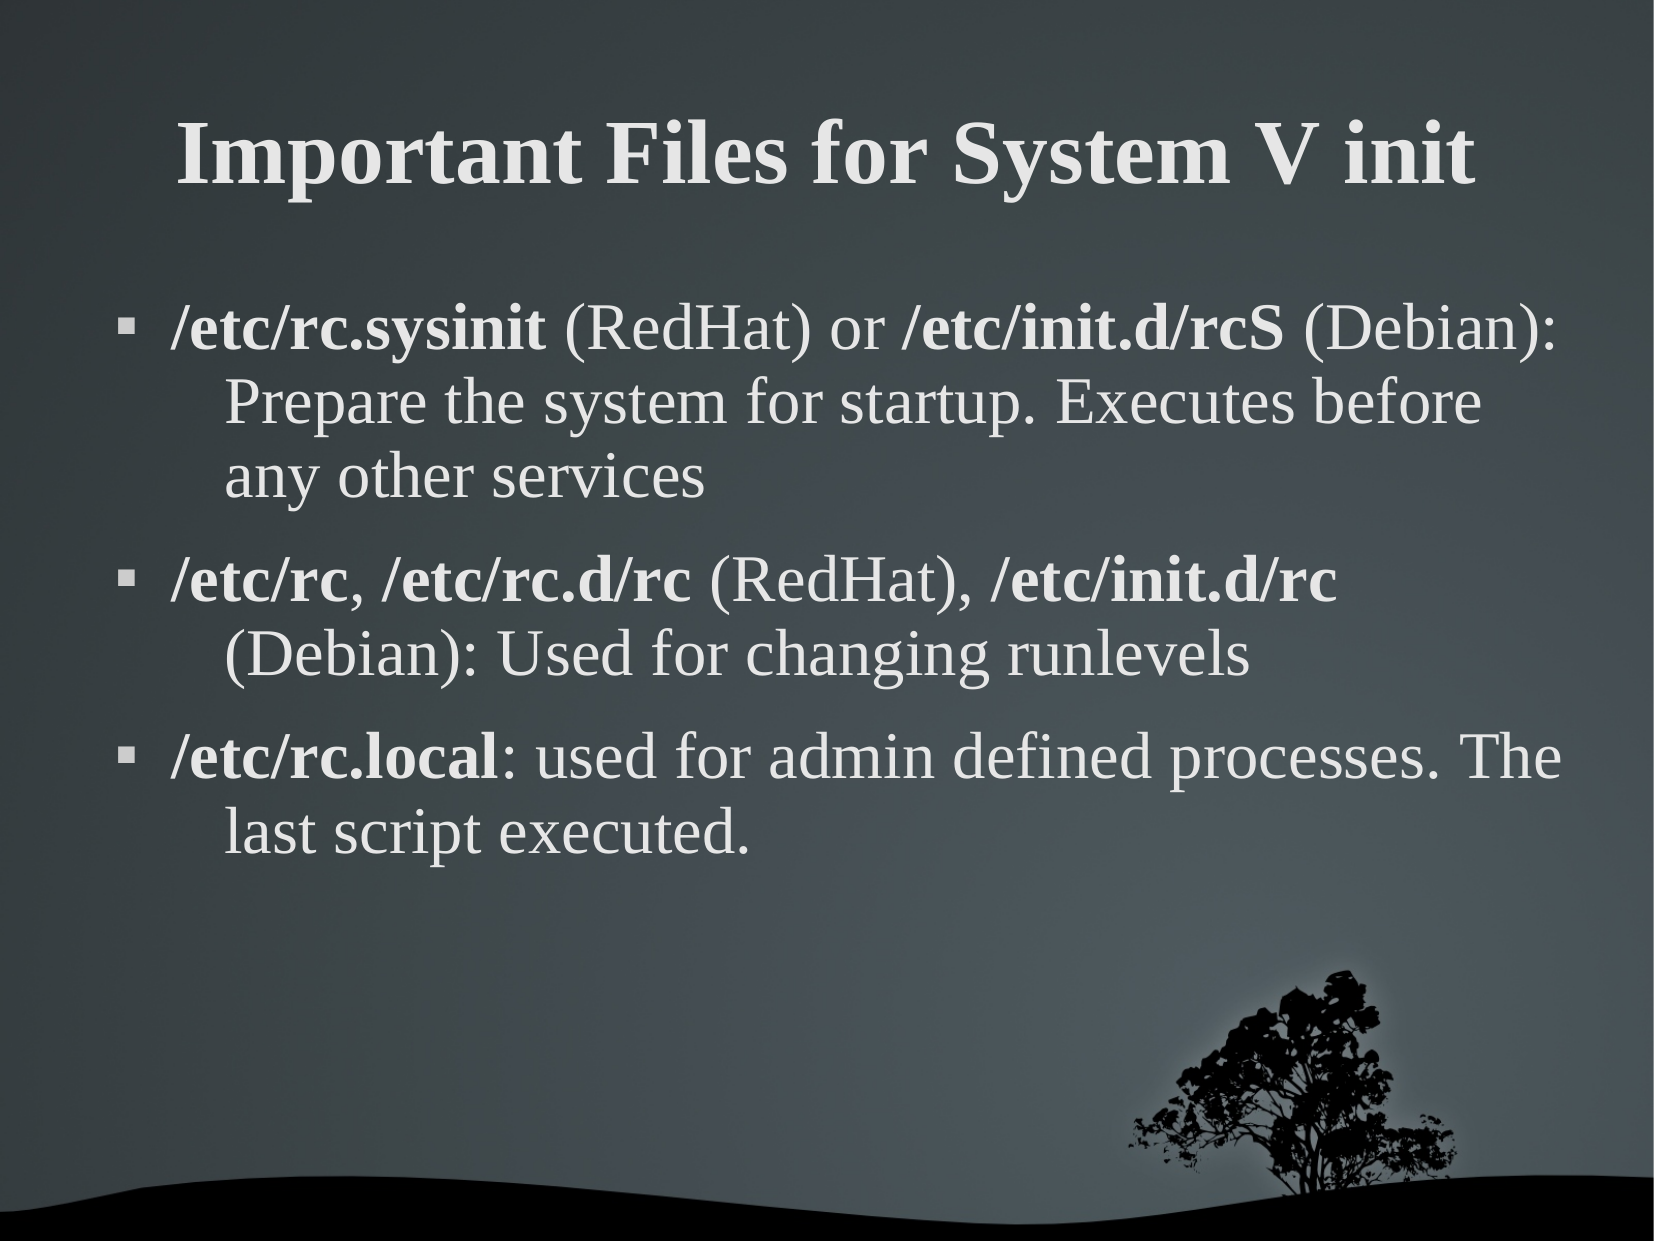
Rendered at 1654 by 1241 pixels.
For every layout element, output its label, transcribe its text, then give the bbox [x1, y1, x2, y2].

list /etc/rc.sysinit (RedHat) or /etc/init.d/rcS (Debian): Prepare the system for startup. Executes before any other services /etc/rc, /etc/rc.d/rc (RedHat), /etc/init.d/rc (Debian): Used for changing runlevels /etc/rc.local: used for admin defined processes. The last script executed. [82, 290, 1571, 1109]
picture [0, 0, 1654, 1241]
title Important Files for System V init [82, 33, 1571, 273]
